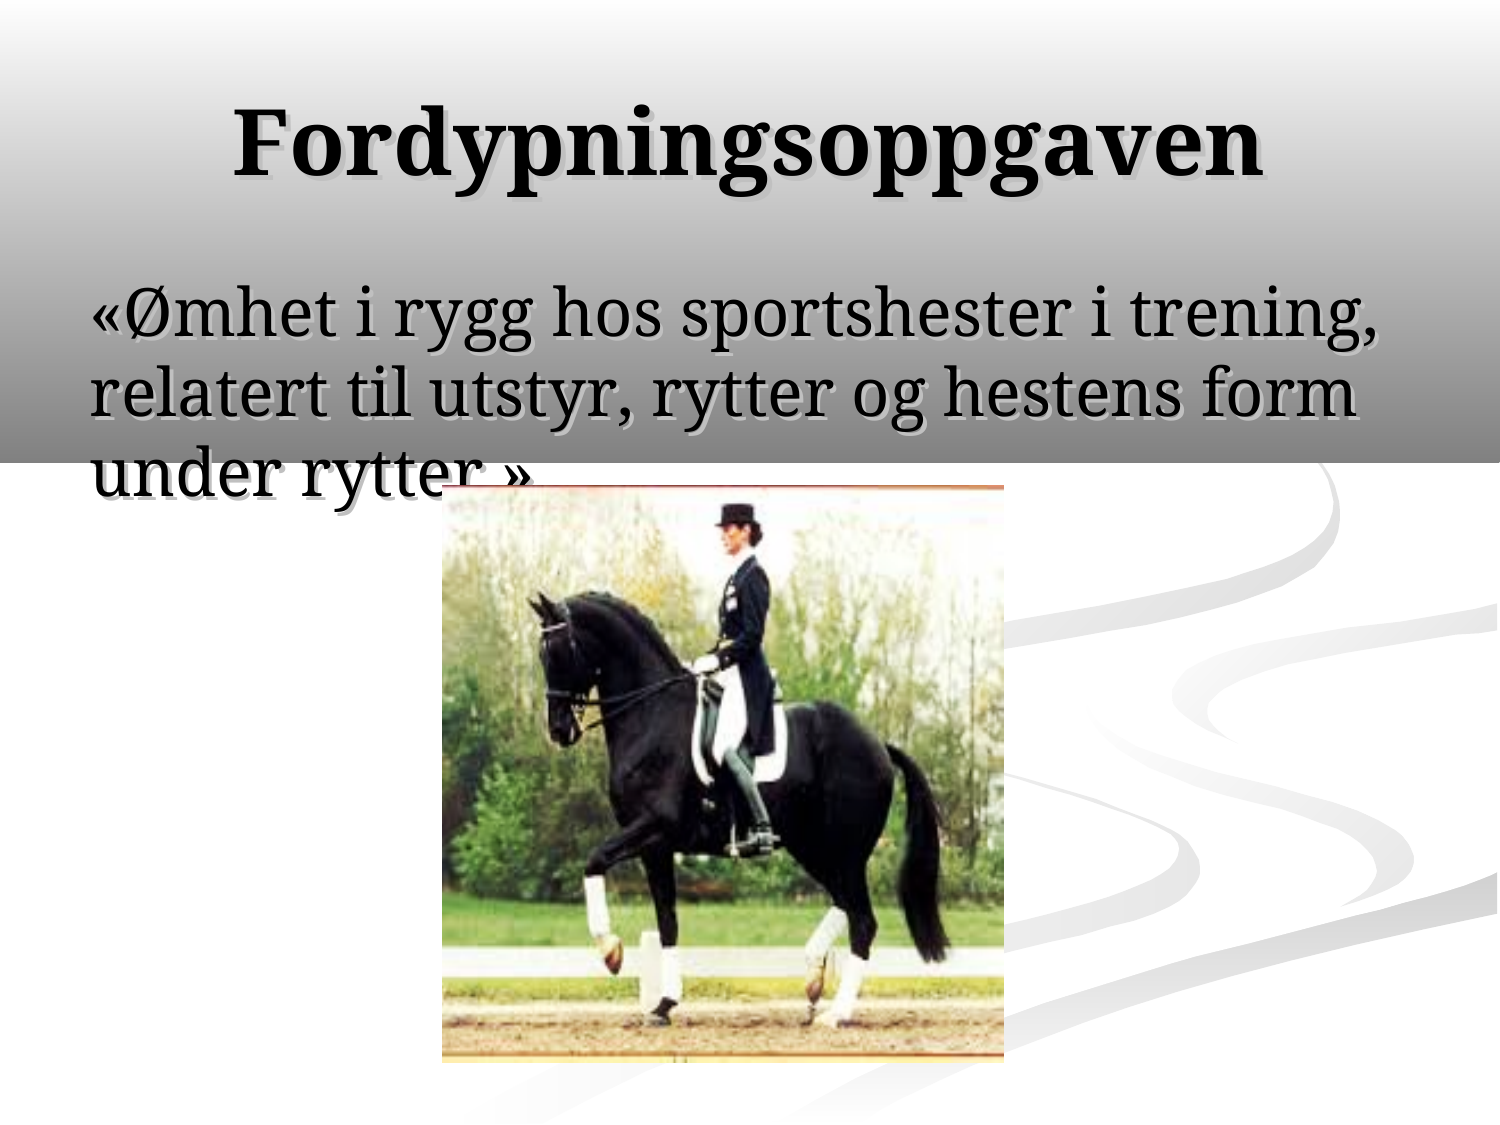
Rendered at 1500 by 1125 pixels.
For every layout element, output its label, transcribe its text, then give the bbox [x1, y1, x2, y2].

list «Ømhet i rygg hos sportshester i trening, relatert til utstyr, rytter og hestens form under rytter.» [75, 262, 1426, 617]
picture [442, 485, 1004, 1063]
title Fordypningsoppgaven [75, 21, 1426, 257]
